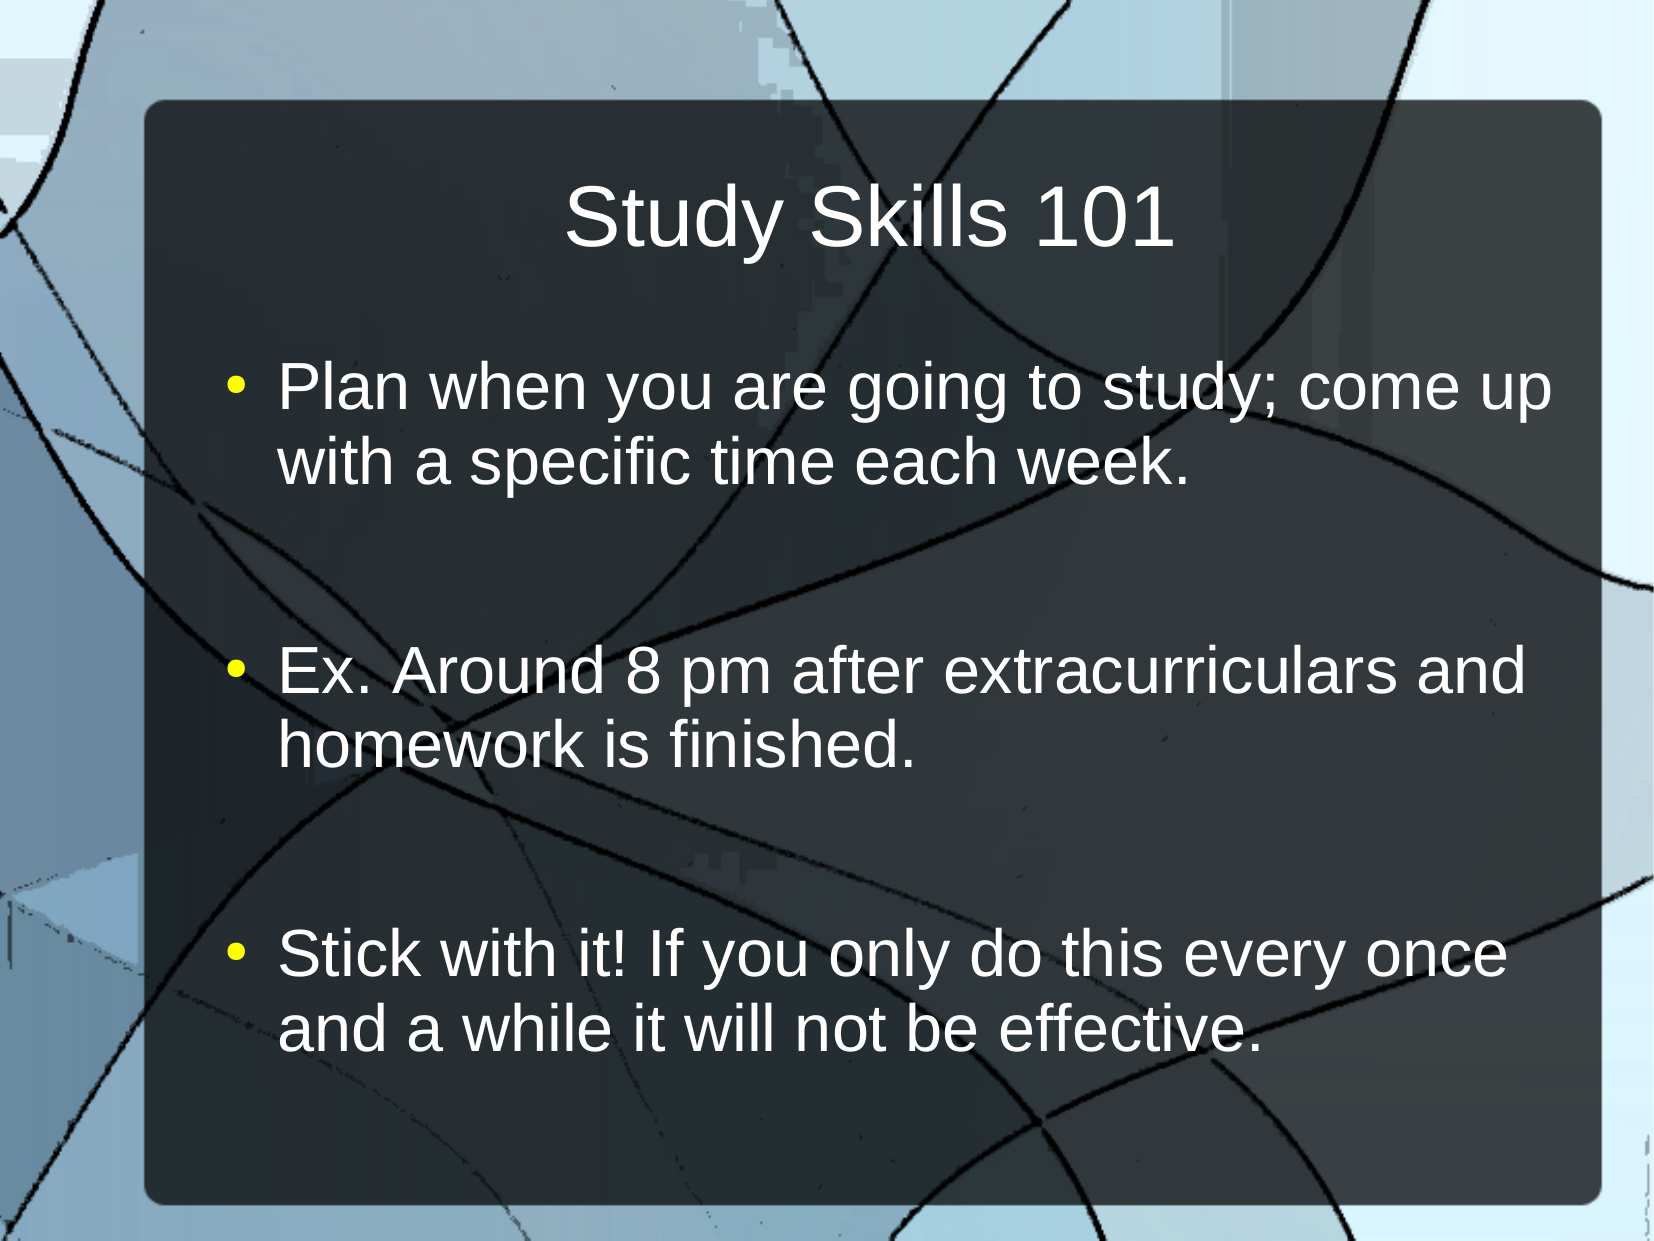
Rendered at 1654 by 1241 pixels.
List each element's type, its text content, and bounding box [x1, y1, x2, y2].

title Study Skills 101 [159, 108, 1583, 325]
picture [0, 0, 1654, 1241]
list Plan when you are going to study; come up with a specific time each week. Ex. Around 8 pm after extracurriculars and homework is finished. Stick with it! If you only do this every once and a while it will not be effective. [206, 349, 1571, 1066]
